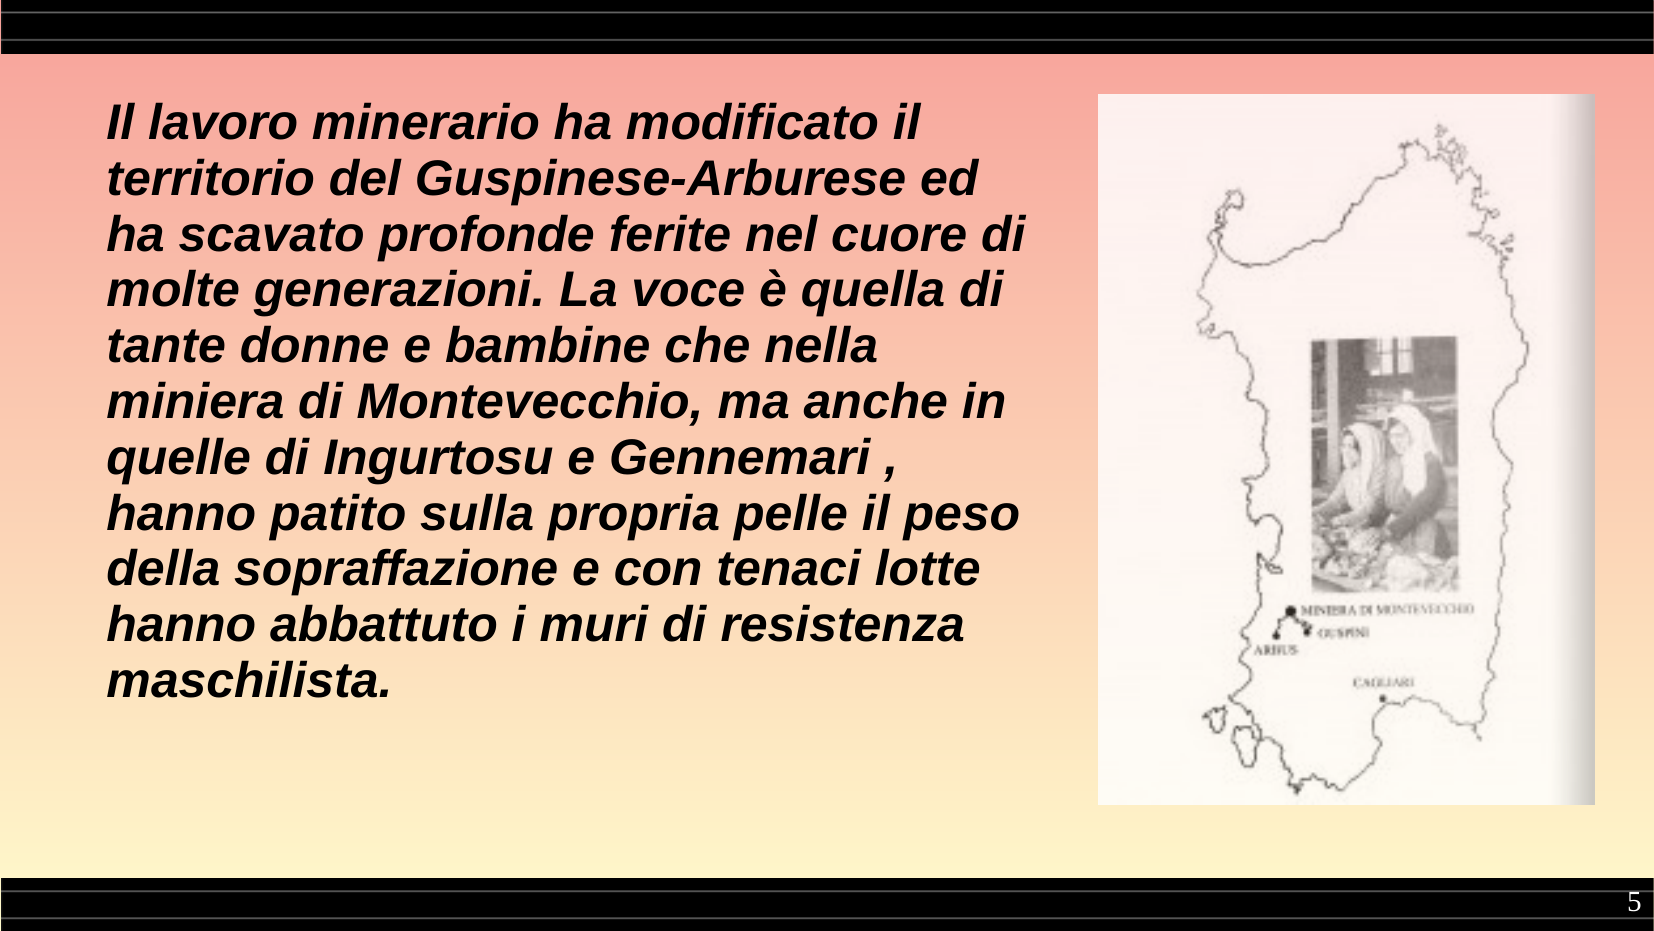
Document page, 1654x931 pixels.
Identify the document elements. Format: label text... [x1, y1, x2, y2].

picture [1, 878, 1654, 931]
list Il lavoro minerario ha modificato il territorio del Guspinese-Arburese ed ha scavato profonde ferite nel cuore di molte generazioni. La voce è quella di tante donne e bambine che nella miniera di Montevecchio, ma anche in quelle di Ingurtosu e Gennemari , hanno patito sulla propria pelle il peso della sopraffazione e con tenaci lotte hanno abbattuto i muri di resistenza maschilista. [35, 94, 1052, 851]
picture [1, 0, 1654, 54]
picture [1098, 94, 1595, 805]
